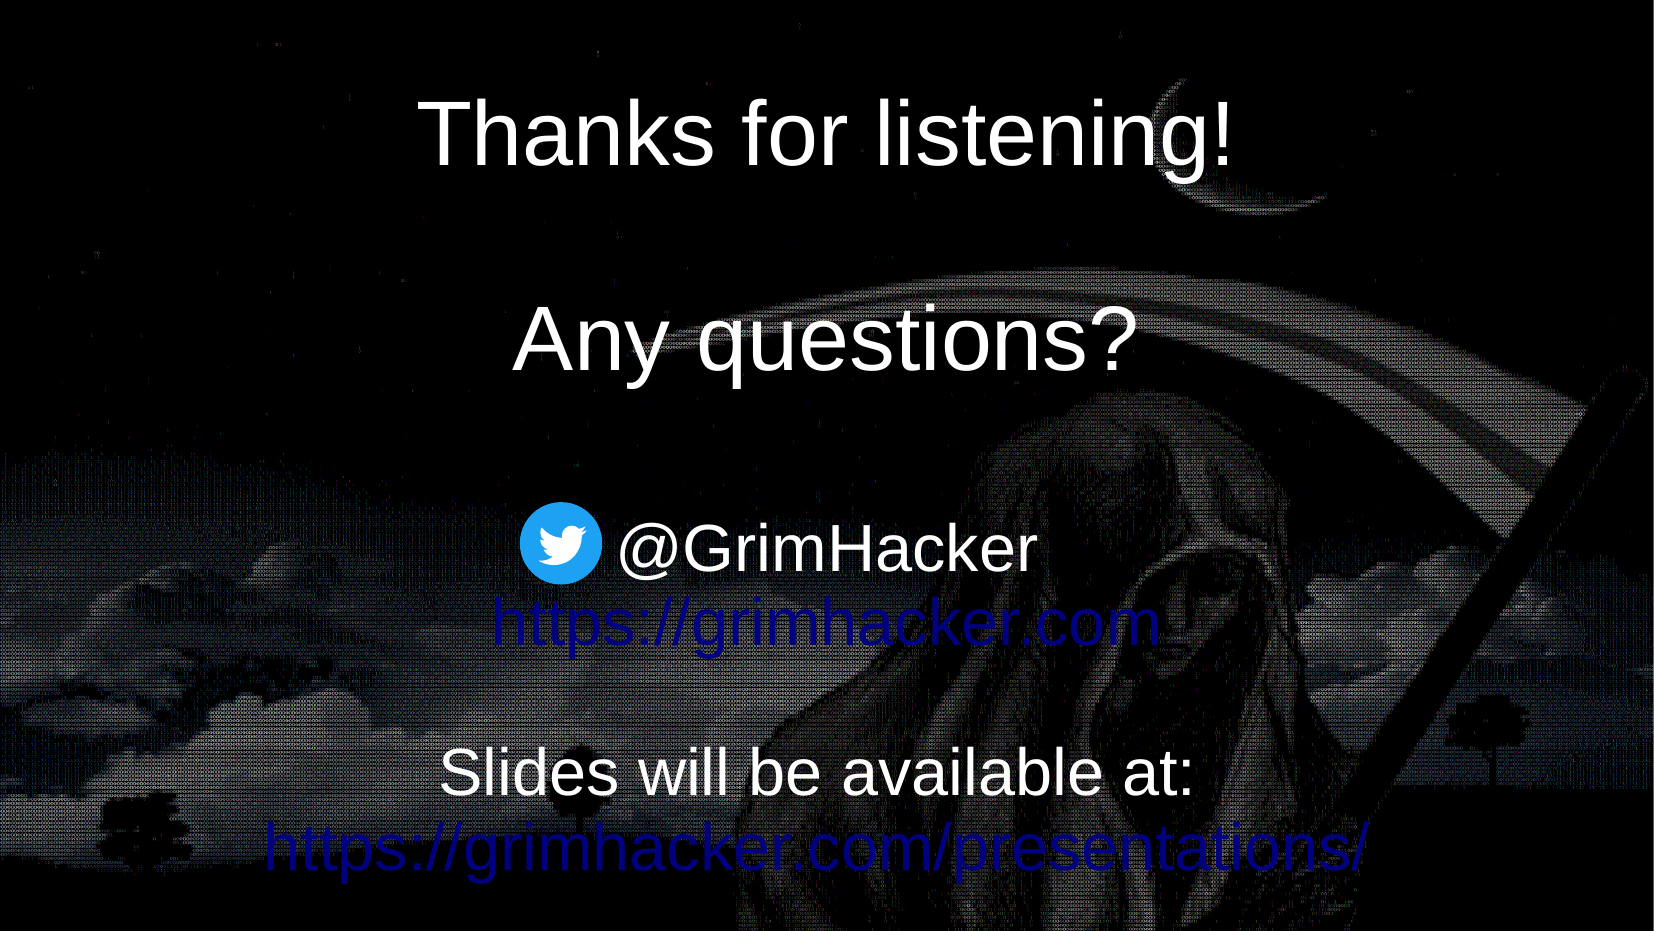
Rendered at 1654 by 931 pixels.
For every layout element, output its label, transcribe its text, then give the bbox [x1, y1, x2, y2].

text_box @GrimHacker https://grimhacker.com Slides will be available at: https://grimhacker.com/presentations/ [82, 510, 1571, 885]
title Thanks for listening! Any questions? [82, 82, 1571, 391]
picture [0, 0, 1654, 931]
